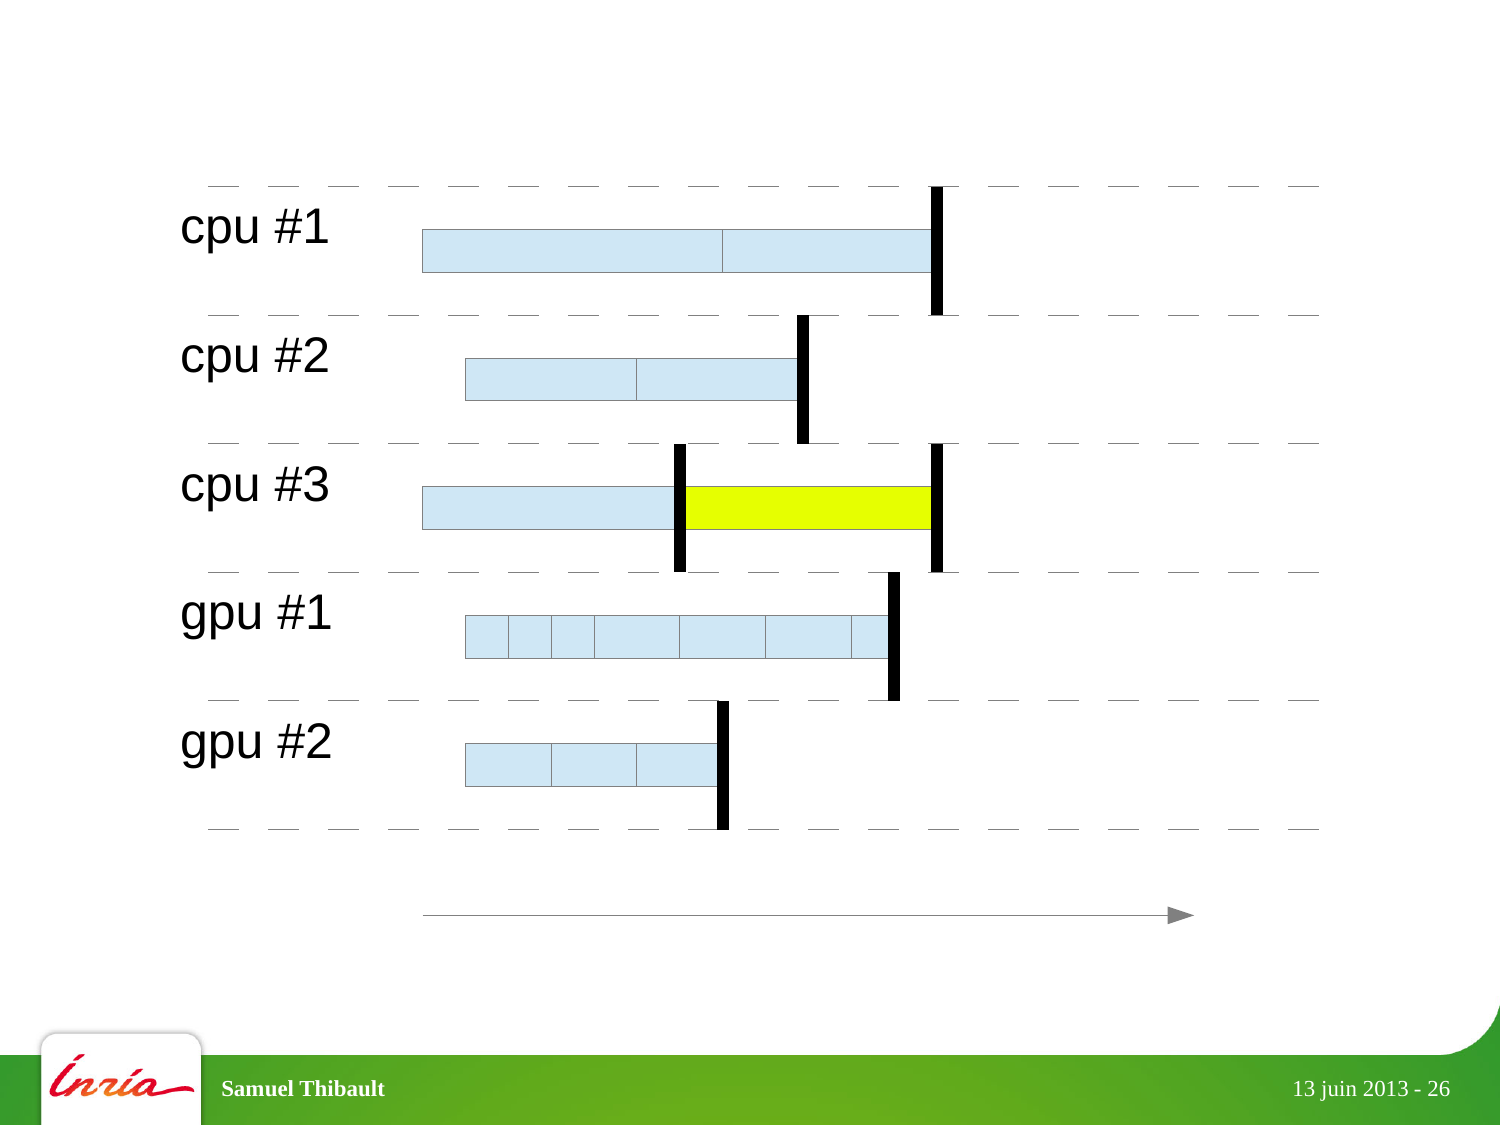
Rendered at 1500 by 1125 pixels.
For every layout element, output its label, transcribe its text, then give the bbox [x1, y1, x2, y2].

text_box gpu #1 [165, 572, 423, 682]
text_box [465, 743, 717, 787]
text_box gpu #2 [165, 700, 423, 810]
text_box [422, 229, 931, 273]
text_box cpu #1 [165, 186, 423, 296]
text_box [686, 486, 931, 530]
picture [0, 947, 1500, 1125]
text_box cpu #3 [165, 443, 423, 553]
text_box cpu #2 [165, 315, 423, 424]
text_box [465, 358, 797, 401]
text_box [422, 486, 674, 530]
text_box [465, 615, 888, 659]
